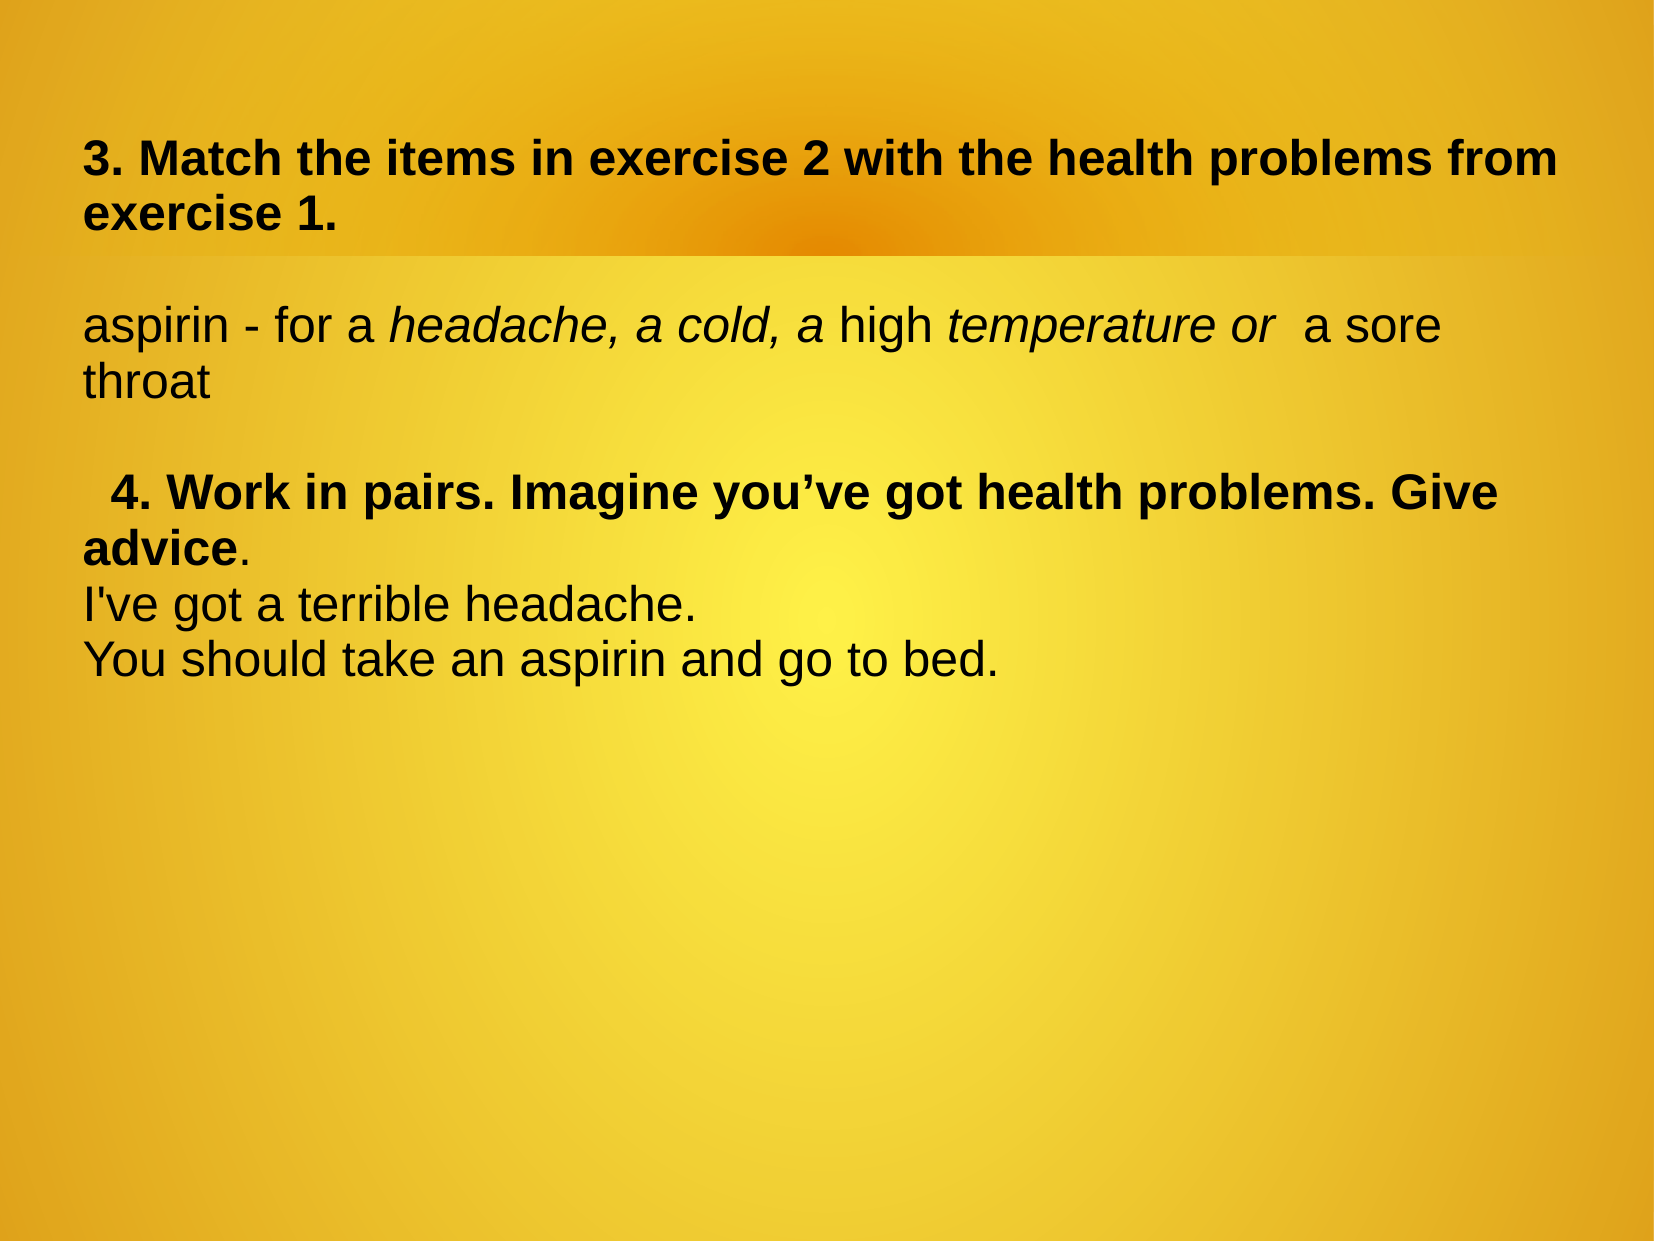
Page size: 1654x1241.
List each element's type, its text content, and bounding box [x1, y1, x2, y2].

list 3. Match the items in exercise 2 with the health problems from exercise 1. aspirin - for a headache, a cold, a high temperature or a sore throat 4. Work in pairs. Imagine you’ve got health problems. Give advice. I've got a terrible headache. You should take an aspirin and go to bed. [82, 129, 1571, 1010]
